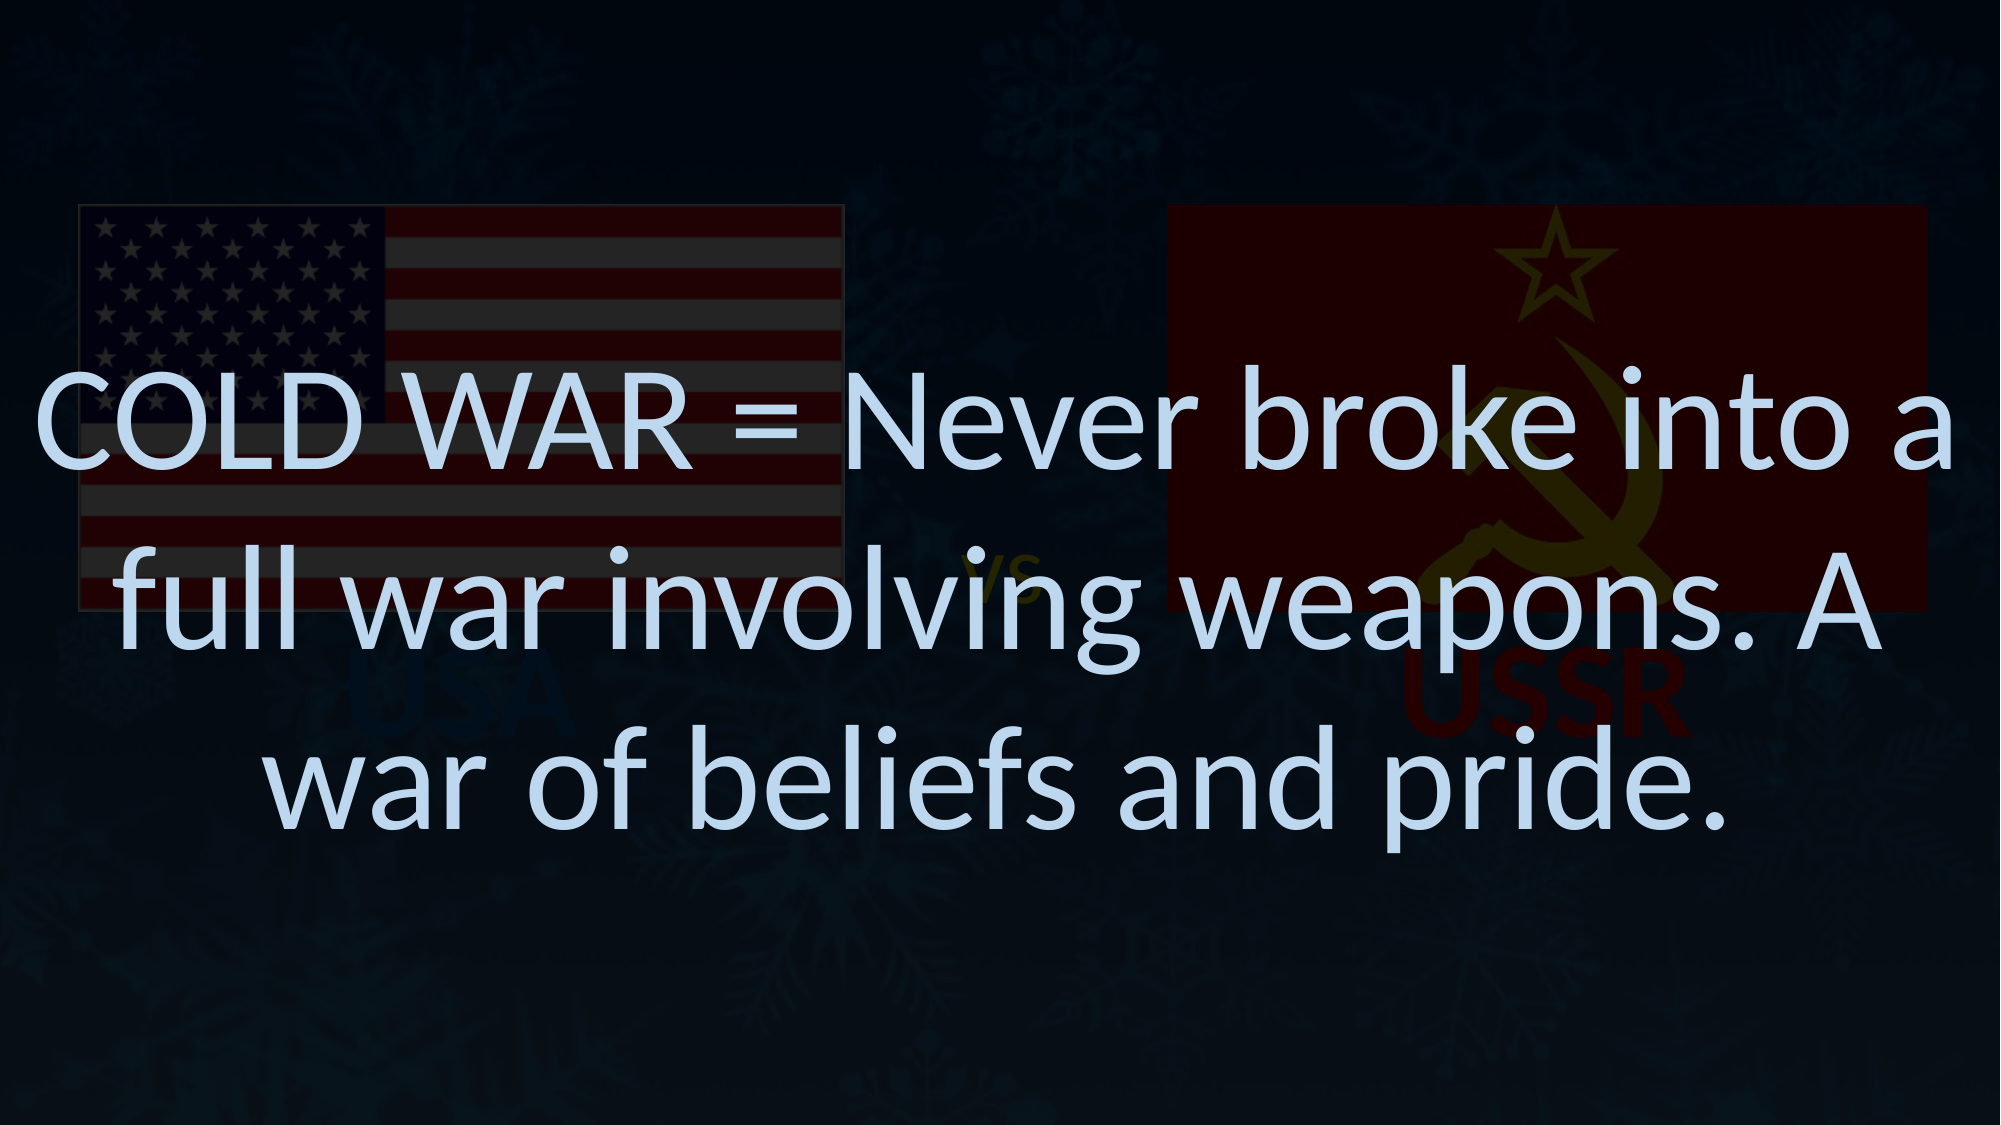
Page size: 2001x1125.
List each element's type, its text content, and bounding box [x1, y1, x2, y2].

text_box COLD WAR = Never broke into a full war involving weapons. A war of beliefs and pride. [0, 0, 2000, 1125]
